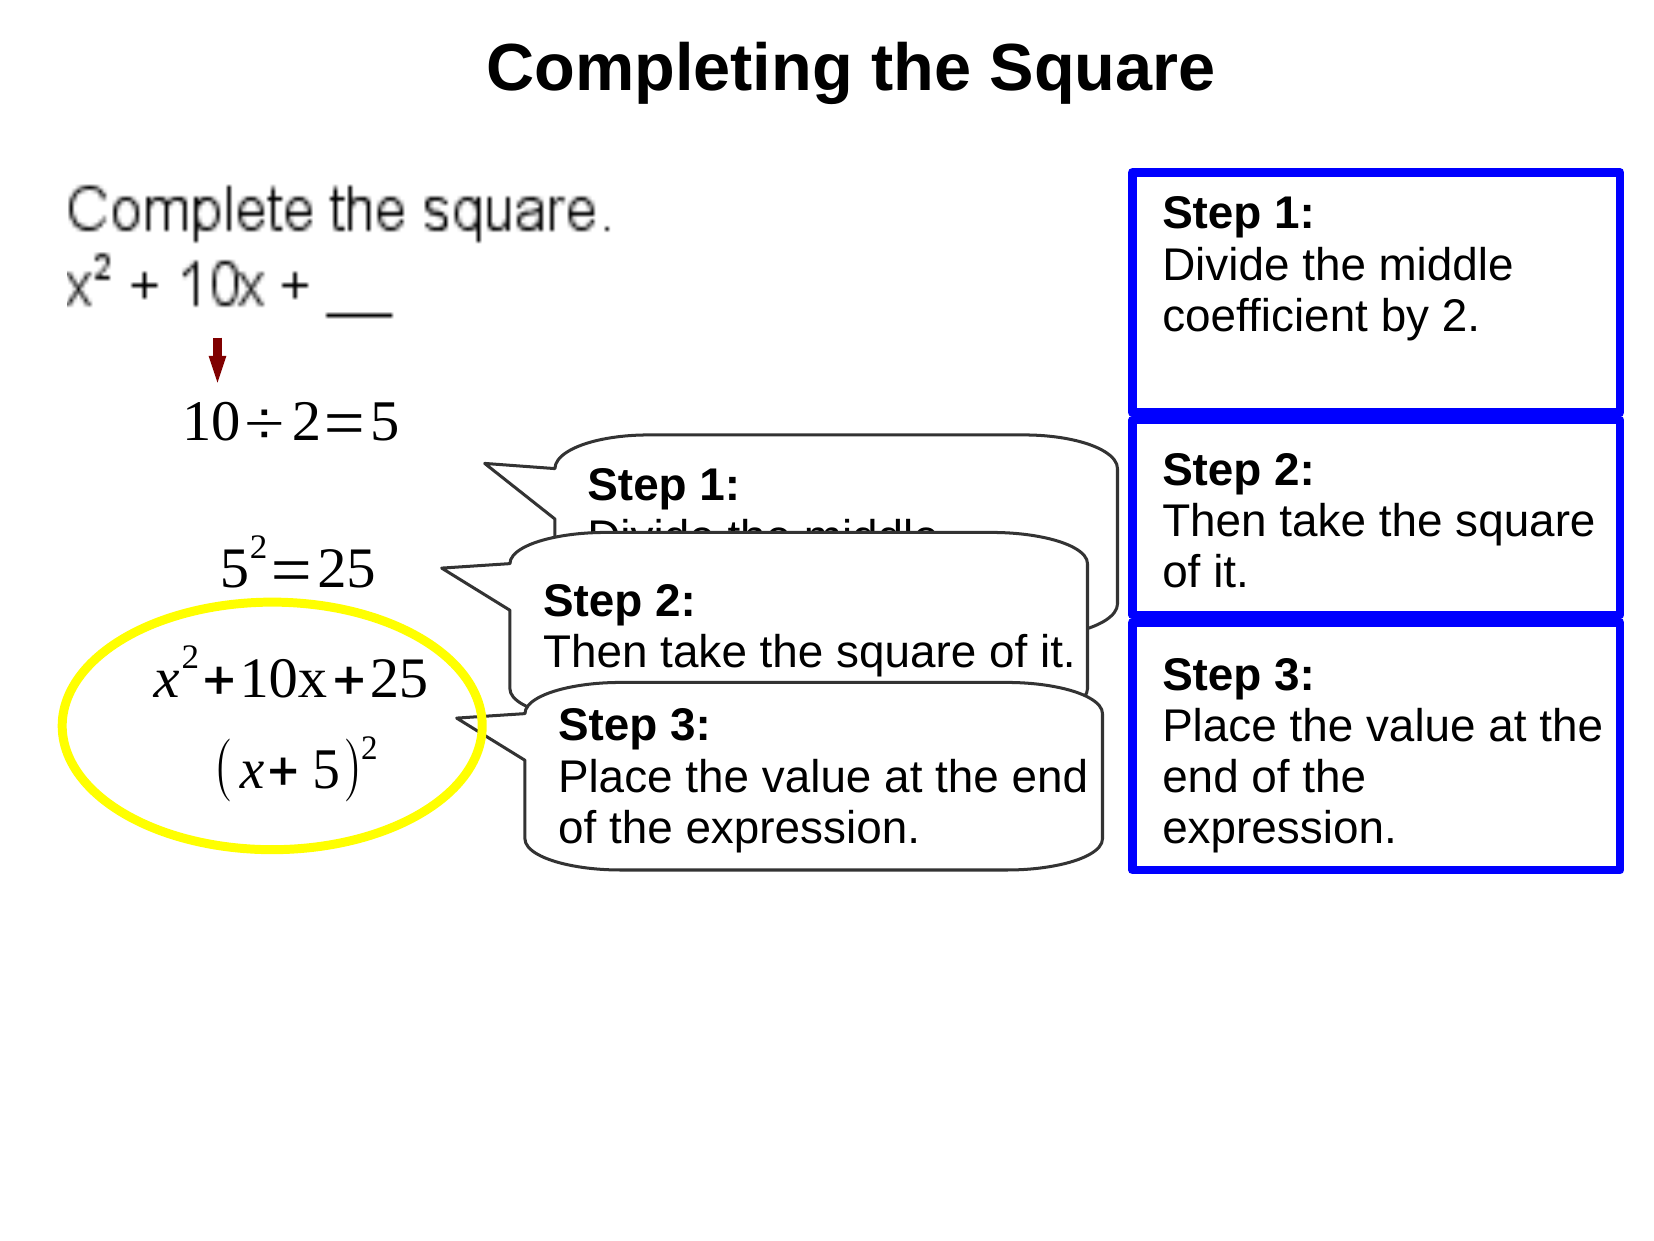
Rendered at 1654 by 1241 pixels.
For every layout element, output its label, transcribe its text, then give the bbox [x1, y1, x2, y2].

text_box Step 3: Place the value at the end of the expression. [487, 682, 1103, 871]
text_box Completing the Square [82, 22, 1621, 113]
text_box Step 1: Divide the middle coefficient by 2. Step 2: Then take the square of it. Step 3: Place the value at the end of the expression. [1147, 424, 1616, 611]
picture [67, 157, 1058, 346]
chart [175, 390, 406, 455]
chart [213, 527, 383, 601]
text_box Step 2: Then take the square of it. [441, 532, 1088, 707]
text_box Step 1: Divide the middle coefficient by 2. Step 2: Then take the square of it. Step 3: Place the value at the end of the expression. [1147, 180, 1628, 1241]
chart [208, 728, 383, 803]
chart [142, 637, 436, 710]
text_box Step 1: Divide the middle coefficient by 2. Step 2: Then take the square of it. Step 3: Place the value at the end of the expression. [1147, 180, 1616, 408]
text_box Step 1: Divide the middle coefficient by 2. Step 2: Then take the square of it. Step 3: Place the value at the end of the expression. [1147, 627, 1616, 866]
text_box Step 1: Divide the middle coefficient by 2. [484, 434, 1118, 629]
